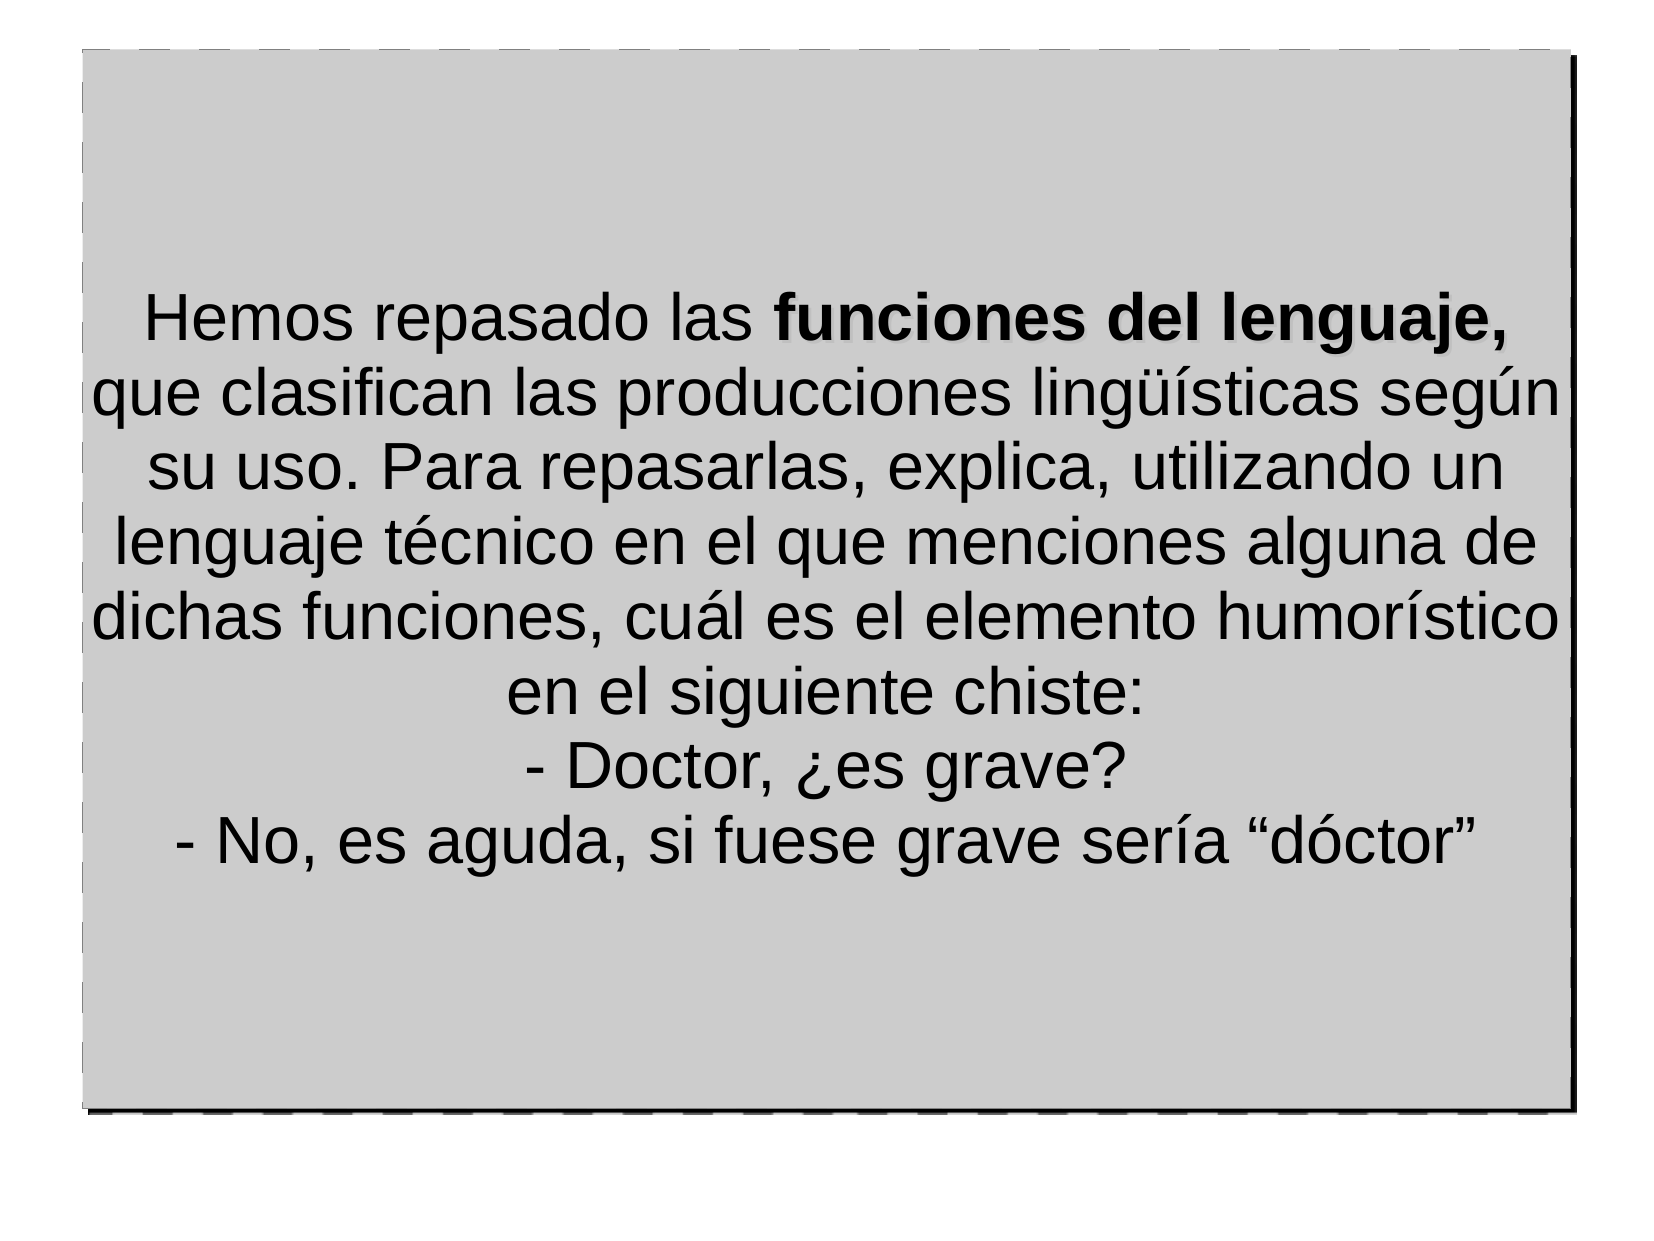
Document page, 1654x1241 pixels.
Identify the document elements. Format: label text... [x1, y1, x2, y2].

subtitle Hemos repasado las funciones del lenguaje, que clasifican las producciones lingüísticas según su uso. Para repasarlas, explica, utilizando un lenguaje técnico en el que menciones alguna de dichas funciones, cuál es el elemento humorístico en el siguiente chiste: - Doctor, ¿es grave? - No, es aguda, si fuese grave sería “dóctor” [82, 49, 1571, 1109]
